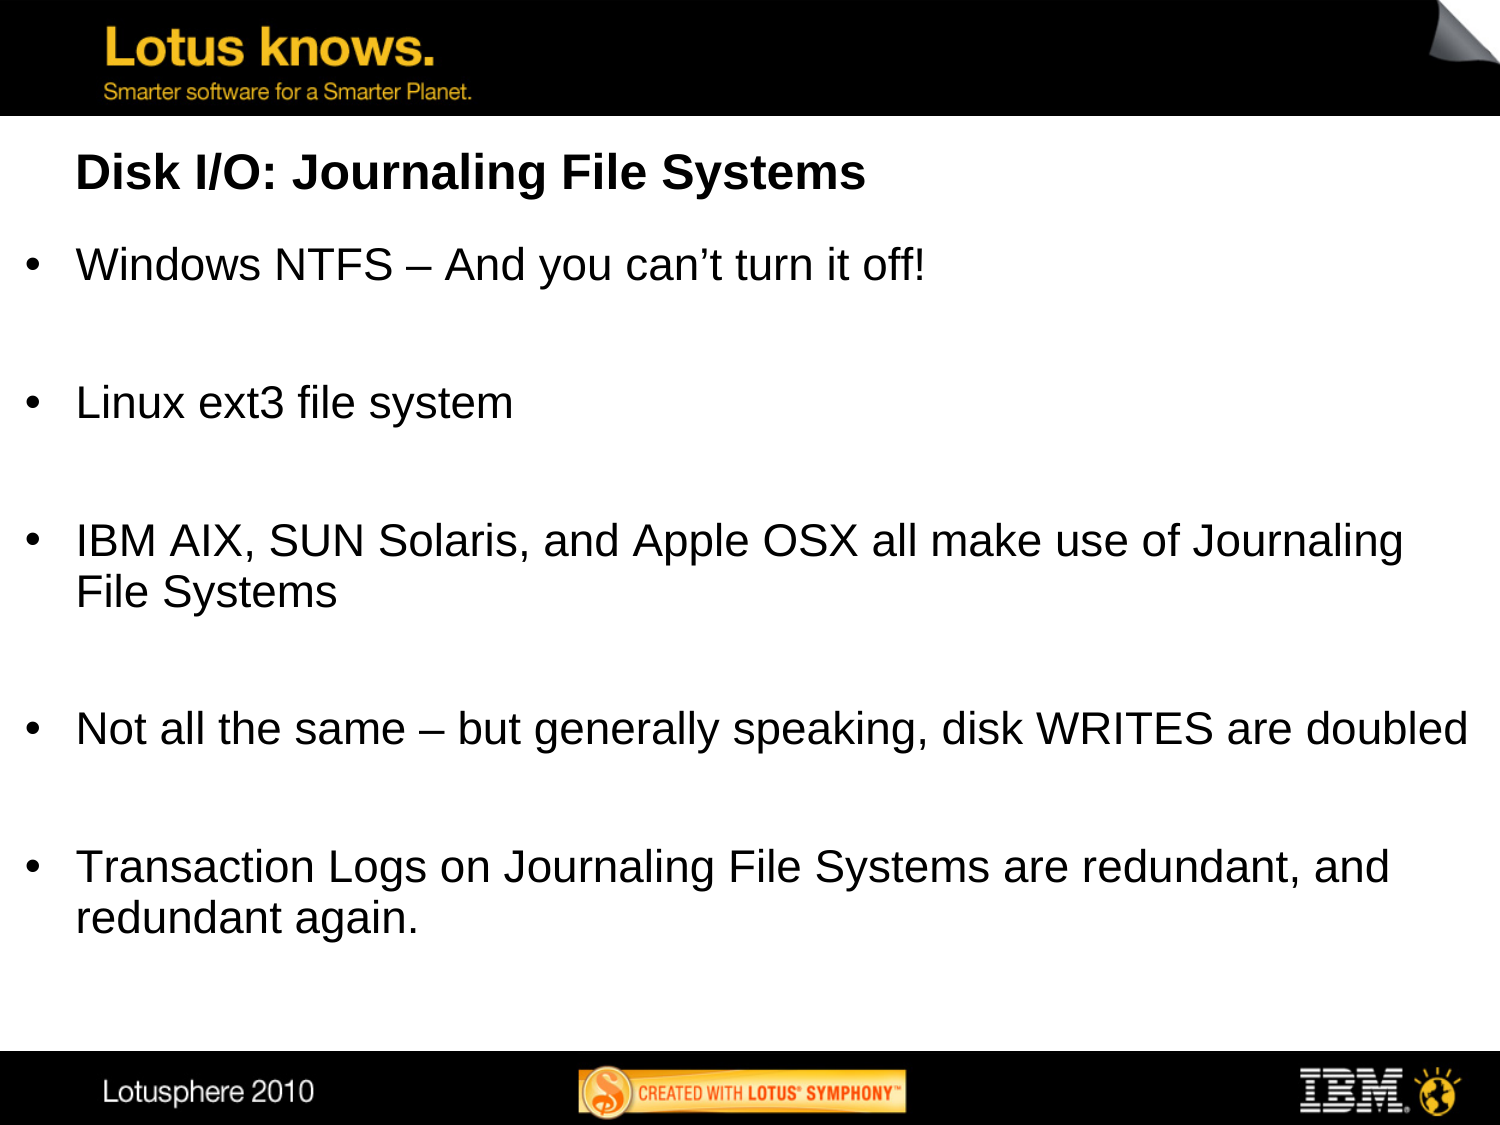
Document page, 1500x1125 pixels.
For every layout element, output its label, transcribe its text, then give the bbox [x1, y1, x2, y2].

picture [0, 1053, 1500, 1125]
title Disk I/O: Journaling File Systems [74, 137, 1475, 200]
picture [0, 0, 1500, 114]
list Windows NTFS – And you can’t turn it off! Linux ext3 file system IBM AIX, SUN Solaris, and Apple OSX all make use of Journaling File Systems Not all the same – but generally speaking, disk WRITES are doubled Transaction Logs on Journaling File Systems are redundant, and redundant again. [24, 237, 1476, 1026]
